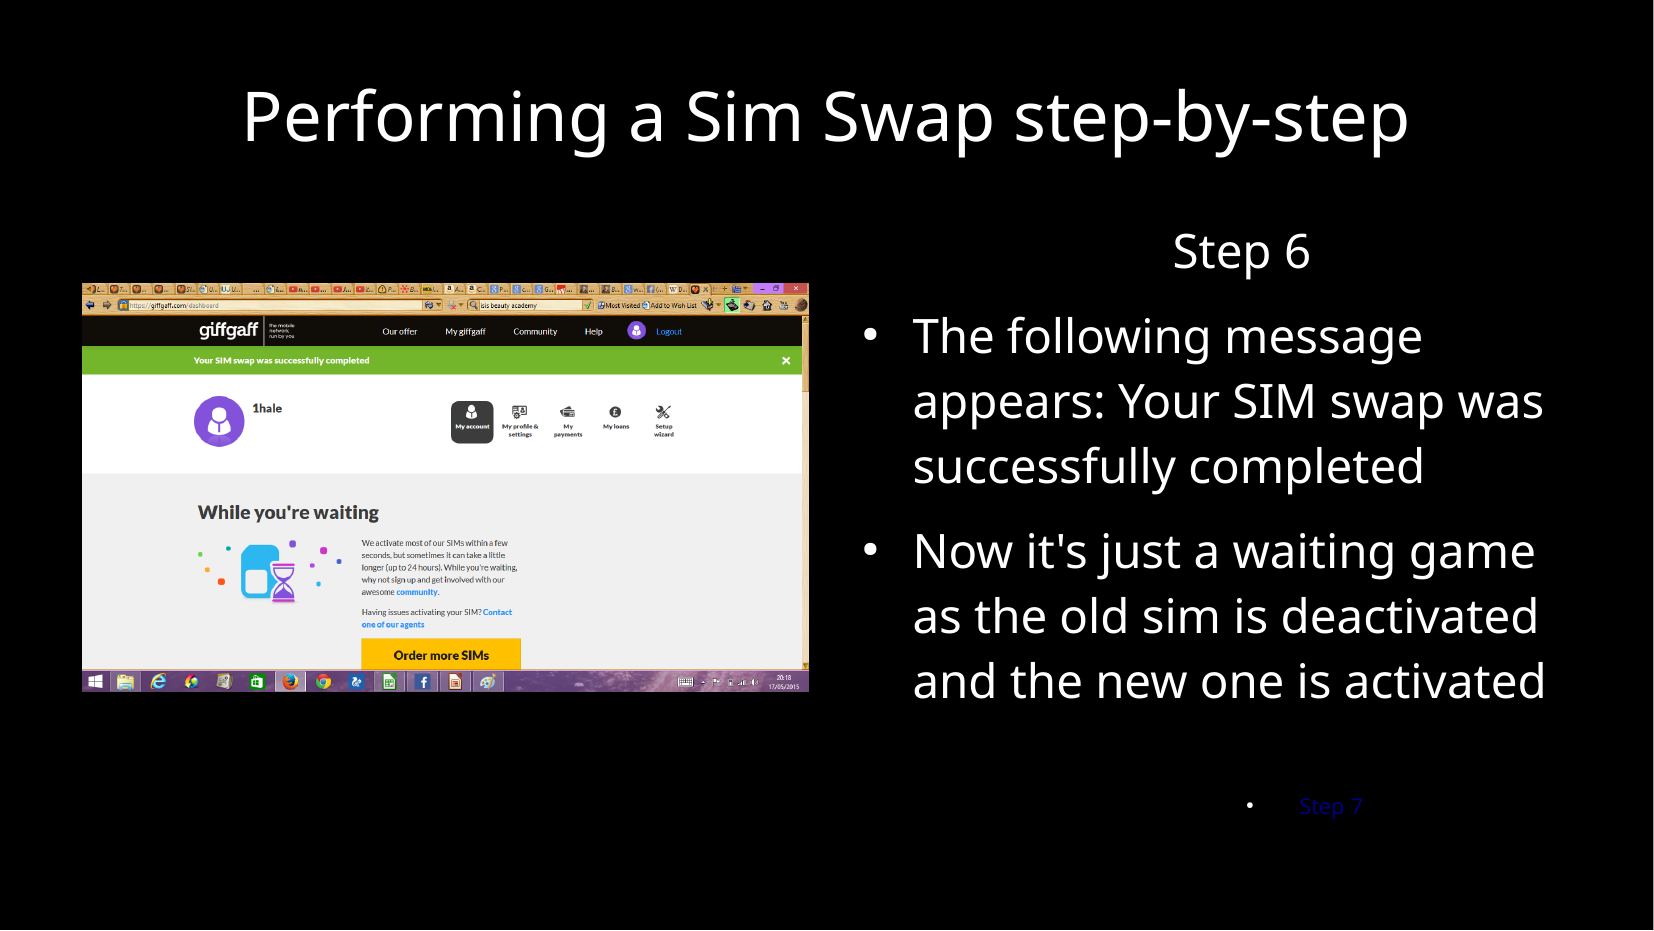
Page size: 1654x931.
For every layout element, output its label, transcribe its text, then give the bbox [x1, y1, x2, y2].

list Step 6 The following message appears: Your SIM swap was successfully completed Now it's just a waiting game as the old sim is deactivated and the new one is activated [845, 217, 1572, 758]
text_box Step 7 [1228, 791, 1422, 833]
picture [82, 283, 809, 692]
title Performing a Sim Swap step-by-step [82, 37, 1571, 193]
